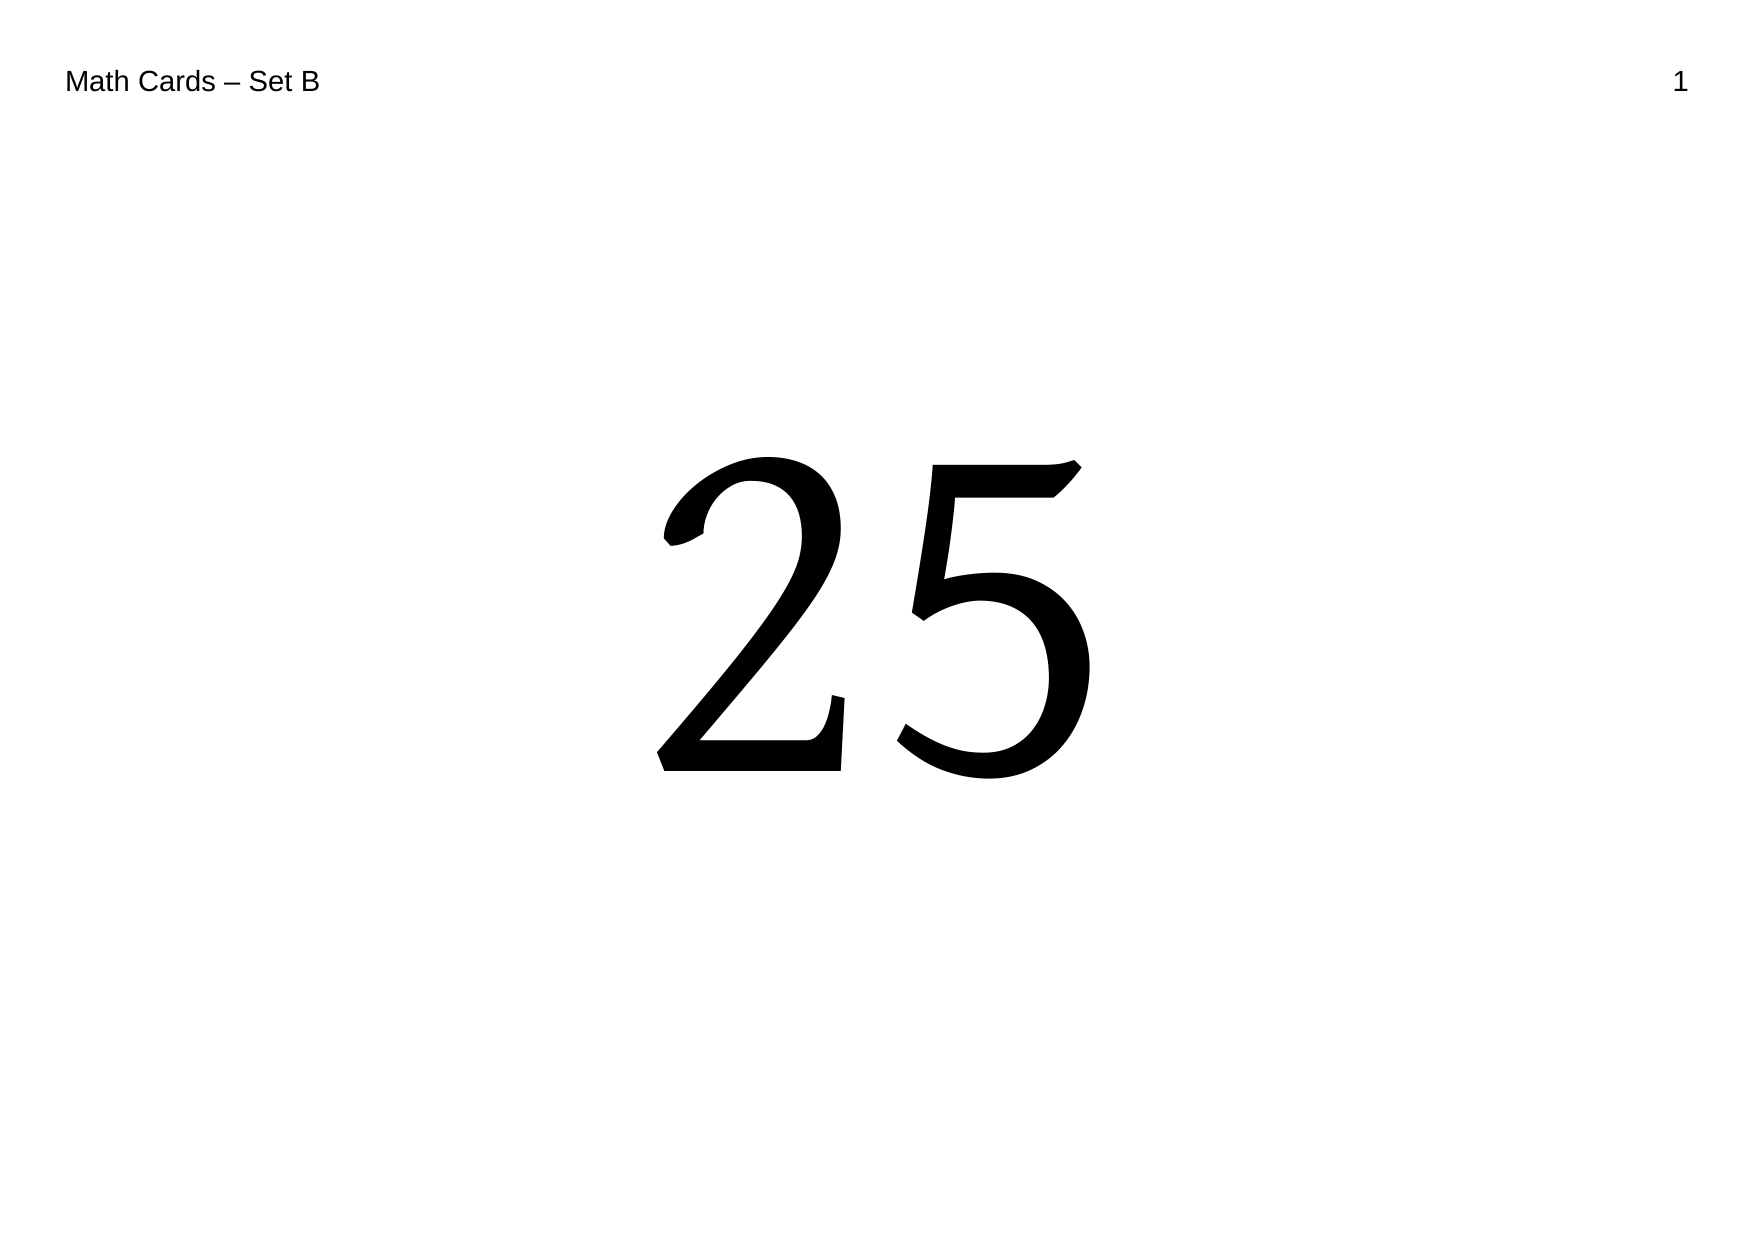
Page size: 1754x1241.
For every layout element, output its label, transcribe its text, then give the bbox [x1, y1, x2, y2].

text_box 25 [626, 318, 1128, 922]
text_box 1 [1666, 59, 1695, 104]
text_box Math Cards – Set B [59, 59, 327, 104]
